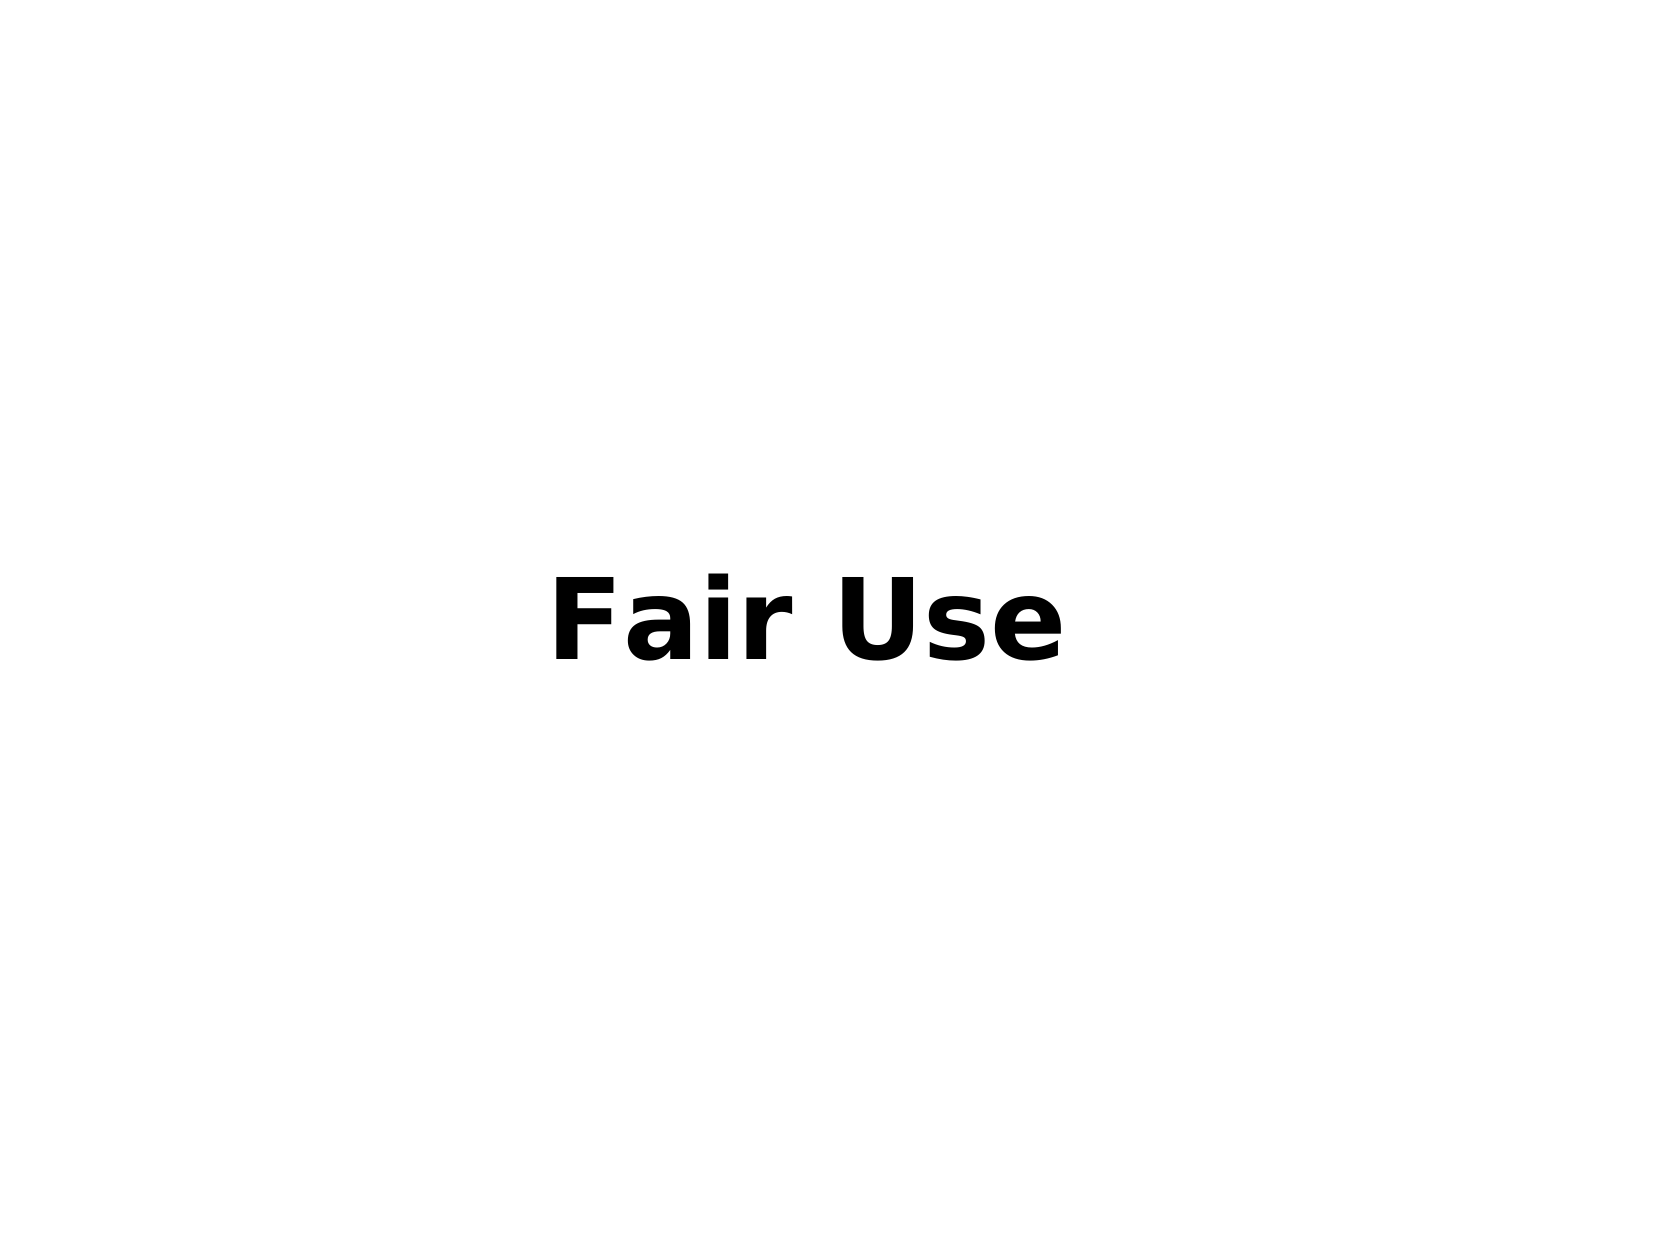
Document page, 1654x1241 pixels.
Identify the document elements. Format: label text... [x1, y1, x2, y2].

subtitle Fair Use [0, 0, 1654, 1241]
